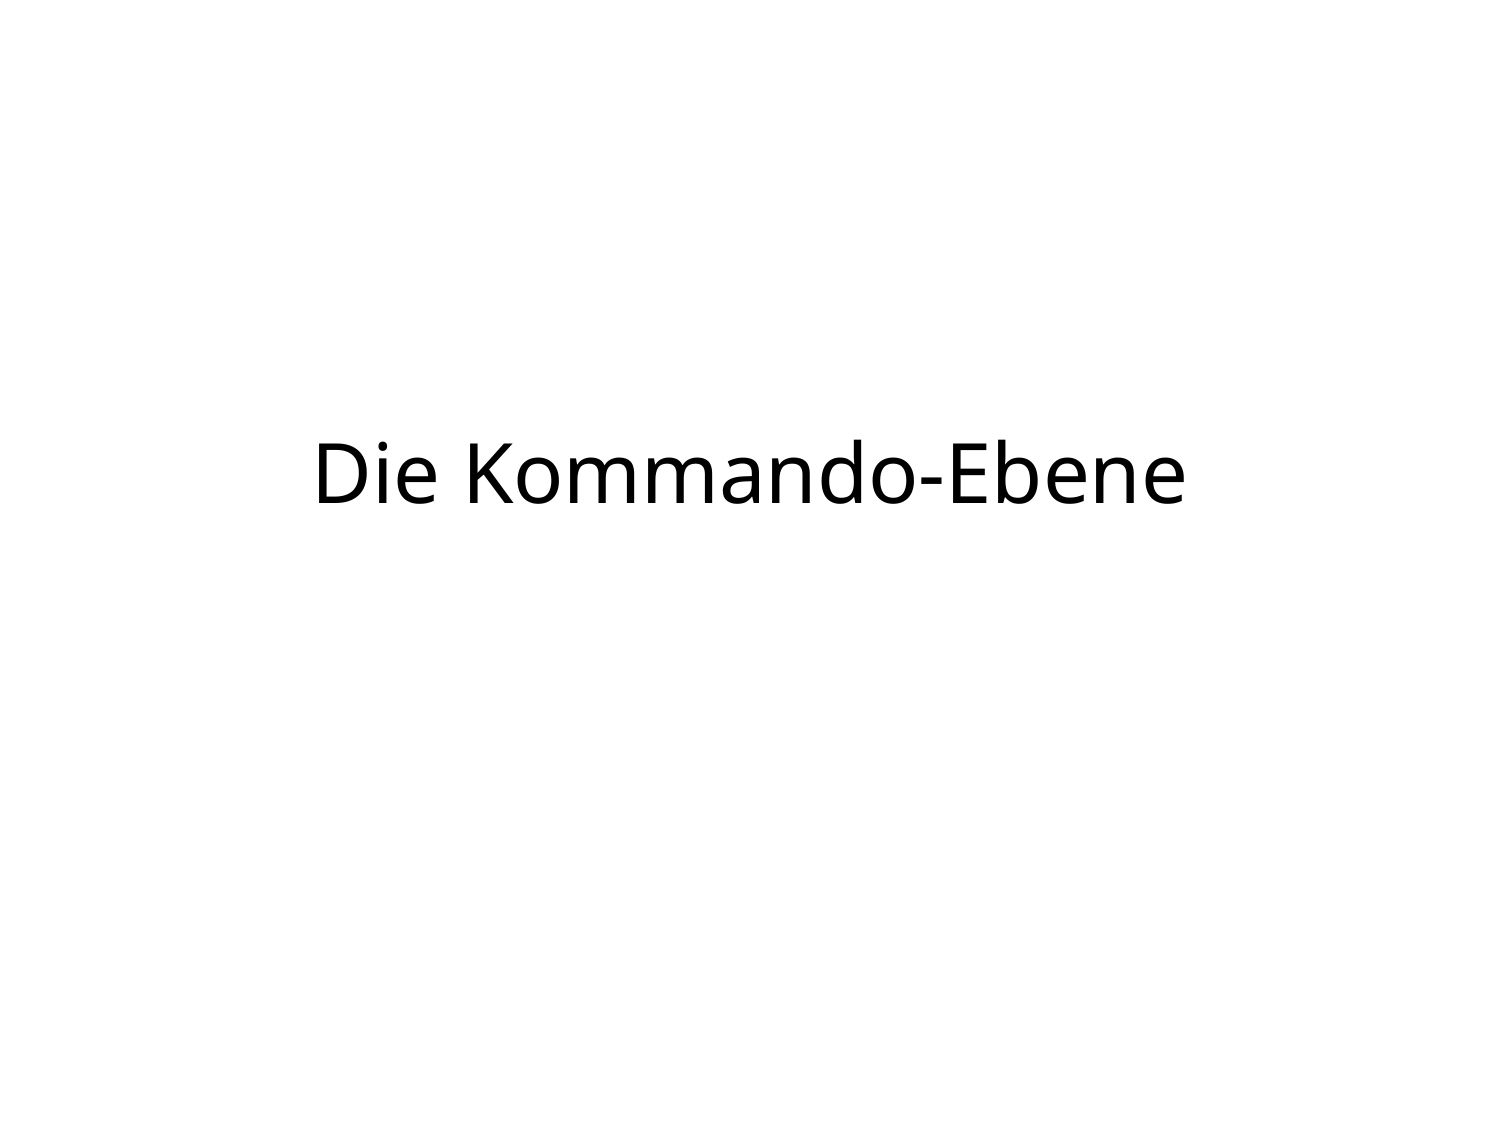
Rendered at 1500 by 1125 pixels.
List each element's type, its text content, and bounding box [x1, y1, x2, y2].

title Die Kommando-Ebene [112, 349, 1388, 591]
